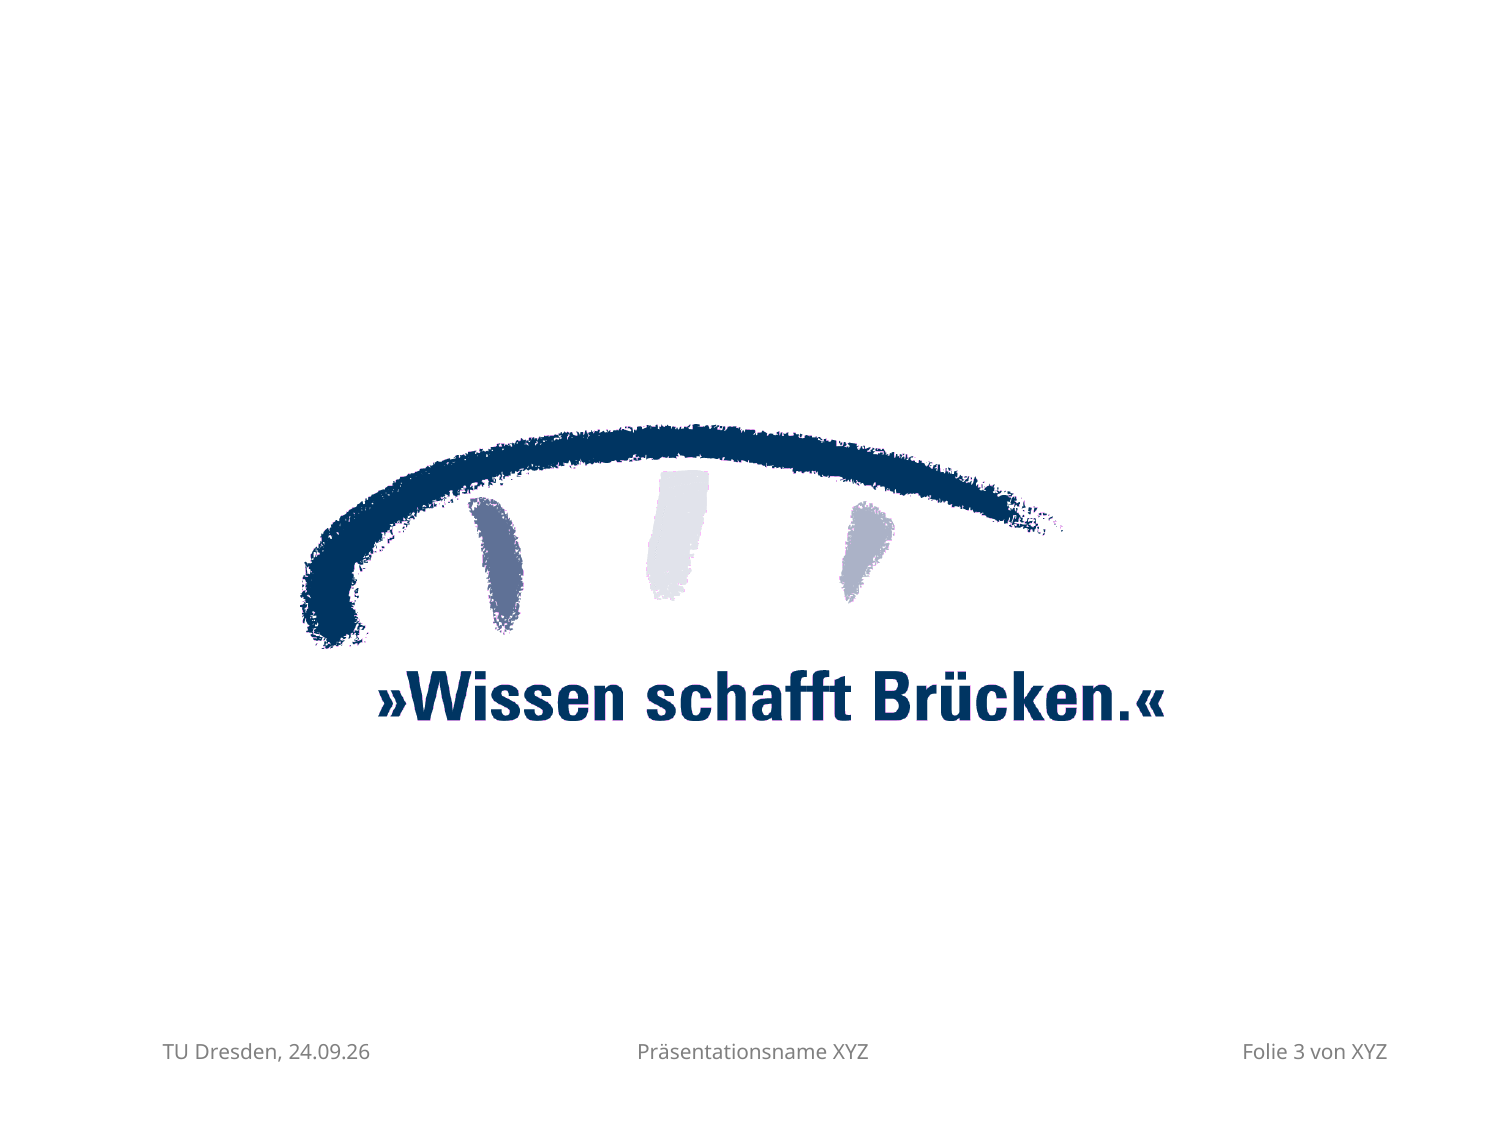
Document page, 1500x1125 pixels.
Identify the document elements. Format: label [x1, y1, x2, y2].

picture [300, 424, 1164, 721]
